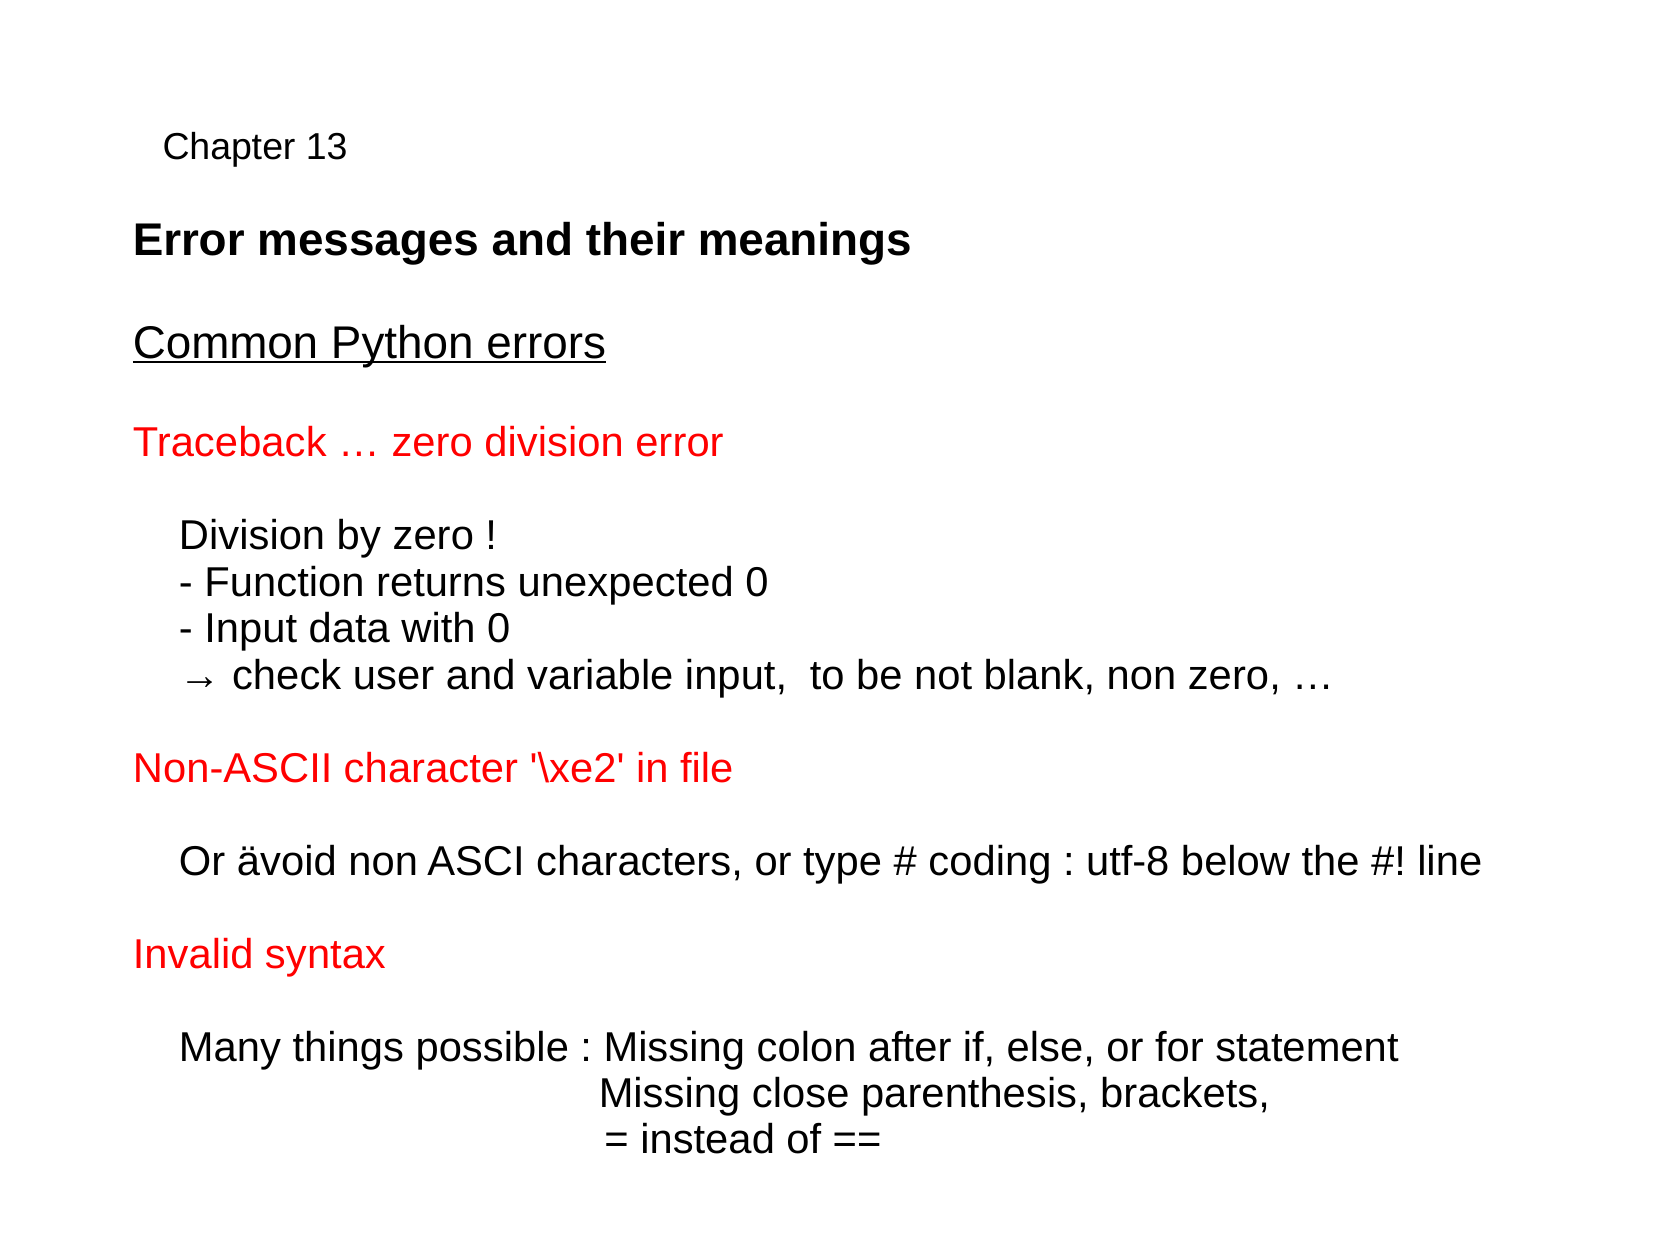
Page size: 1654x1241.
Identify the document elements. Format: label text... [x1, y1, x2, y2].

text_box Chapter 13 [147, 118, 384, 175]
text_box Error messages and their meanings Common Python errors Traceback … zero division error Division by zero ! - Function returns unexpected 0 - Input data with 0 → check user and variable input, to be not blank, non zero, … Non-ASCII character '\xe2' in file Or ävoid non ASCI characters, or type # coding : utf-8 below the #! line Invalid syntax Many things possible : Missing colon after if, else, or for statement Missing close parenthesis, brackets, = instead of == [118, 206, 1565, 1217]
